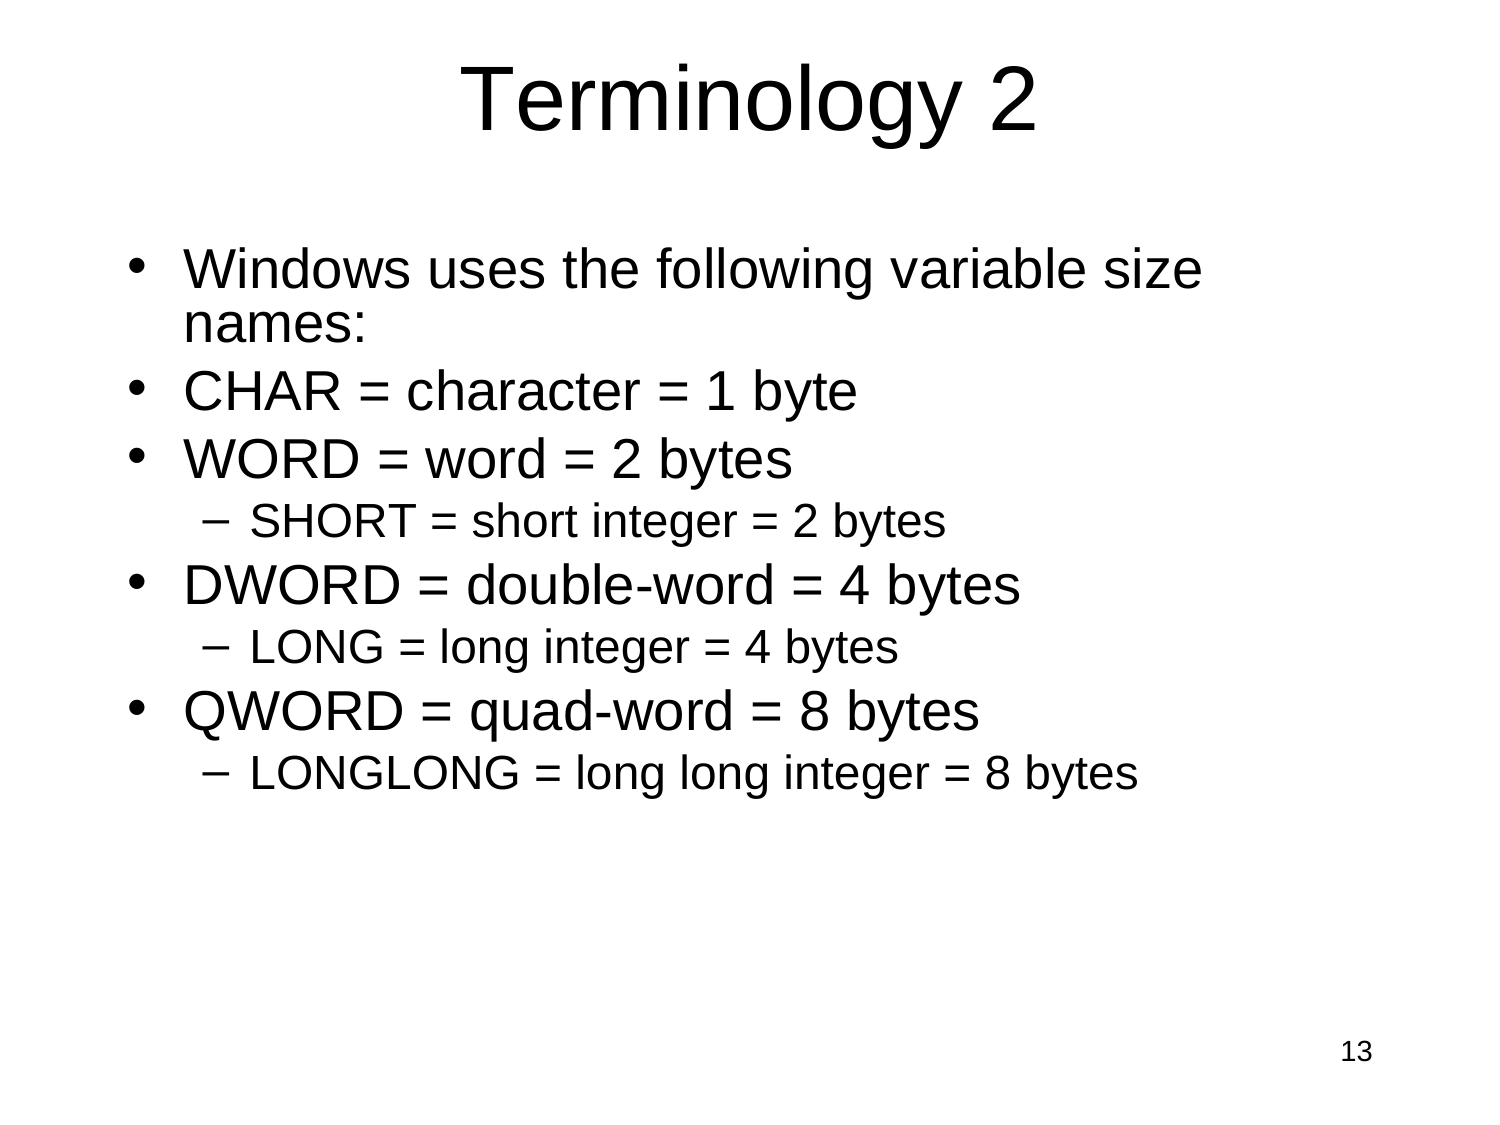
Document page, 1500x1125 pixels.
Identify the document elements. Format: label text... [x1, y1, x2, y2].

text_box <number> [1074, 1025, 1388, 1101]
list Windows uses the following variable size names: CHAR = character = 1 byte WORD = word = 2 bytes SHORT = short integer = 2 bytes DWORD = double-word = 4 bytes LONG = long integer = 4 bytes QWORD = quad-word = 8 bytes LONGLONG = long long integer = 8 bytes [112, 237, 1388, 1051]
title Terminology 2 [0, 0, 1500, 188]
